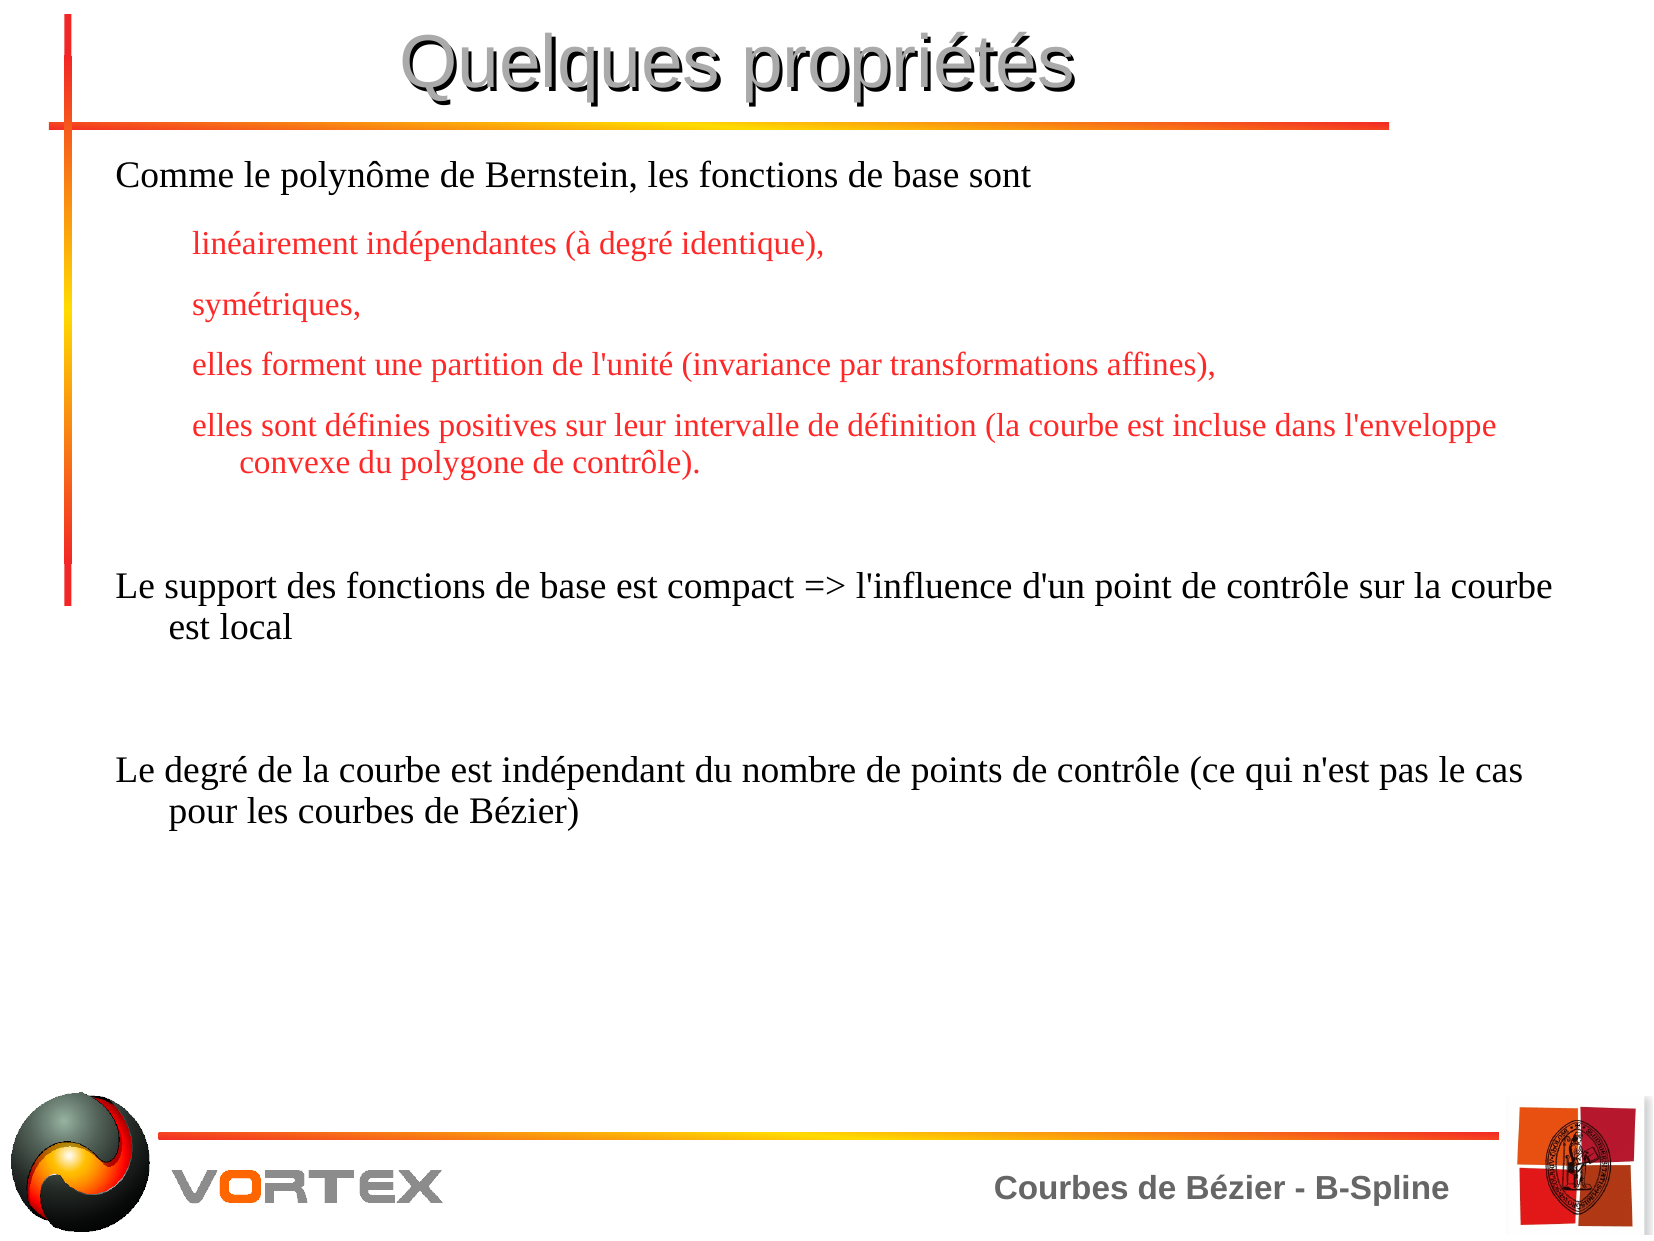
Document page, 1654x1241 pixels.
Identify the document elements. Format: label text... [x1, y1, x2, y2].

picture [1505, 1096, 1653, 1235]
list Comme le polynôme de Bernstein, les fonctions de base sont linéairement indépendantes (à degré identique), symétriques, elles forment une partition de l'unité (invariance par transformations affines), elles sont définies positives sur leur intervalle de définition (la courbe est incluse dans l'enveloppe convexe du polygone de contrôle). Le support des fonctions de base est compact => l'influence d'un point de contrôle sur la courbe est local Le degré de la courbe est indépendant du nombre de points de contrôle (ce qui n'est pas le cas pour les courbes de Bézier) [97, 153, 1571, 1109]
title Quelques propriétés [82, 4, 1392, 120]
picture [11, 1092, 443, 1232]
